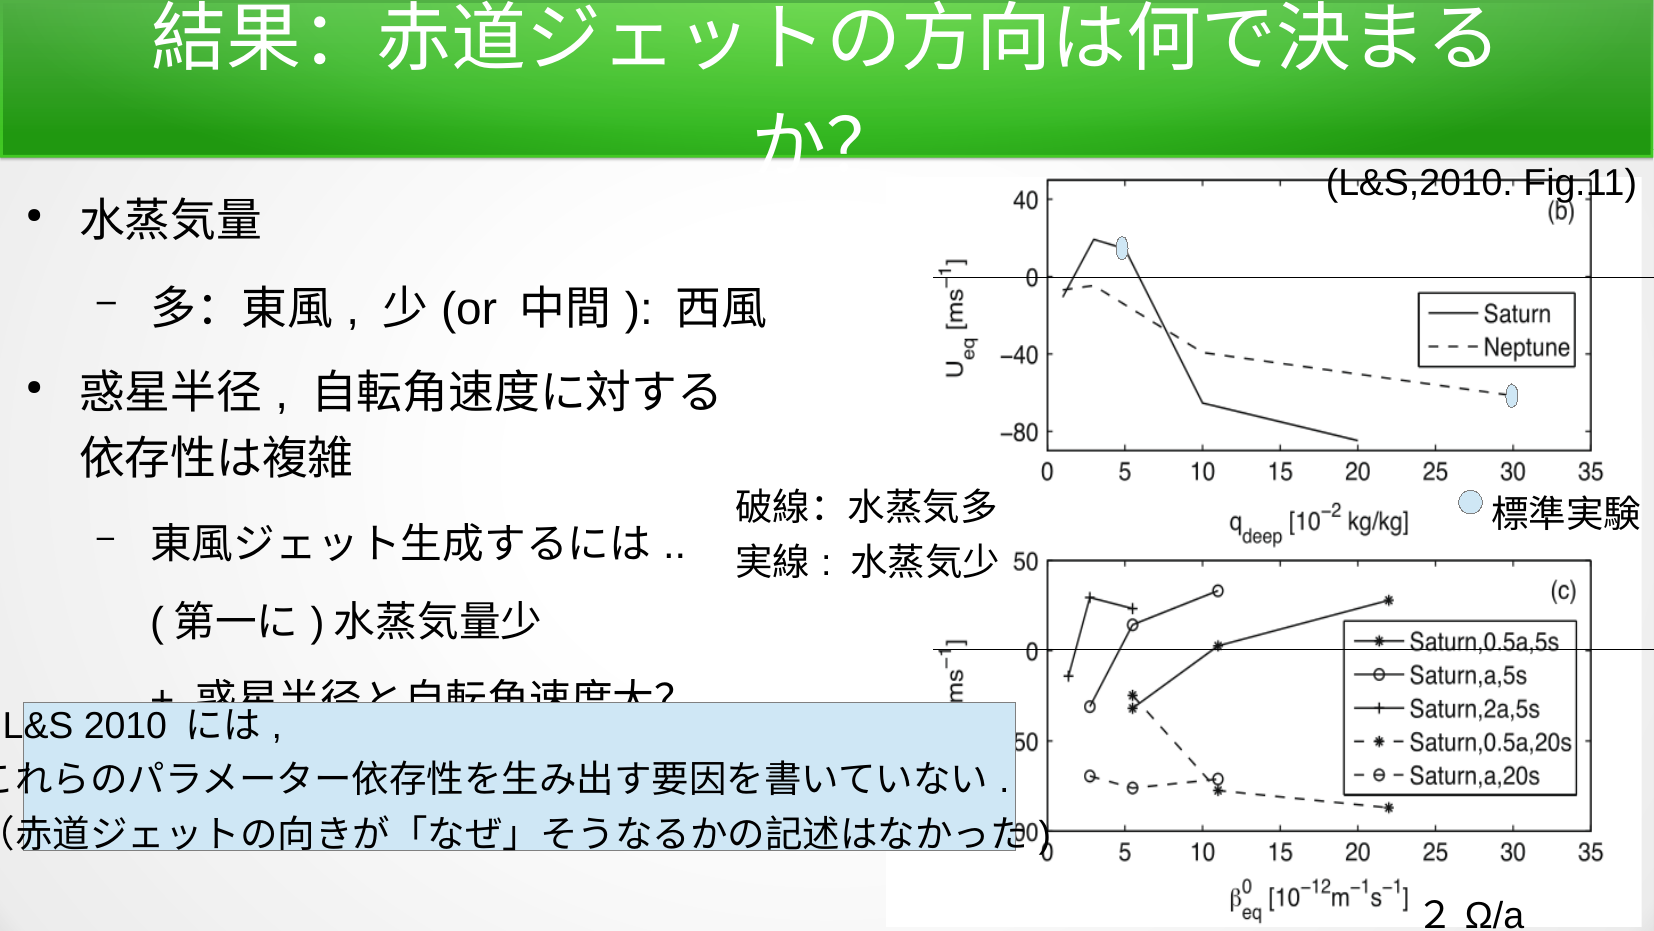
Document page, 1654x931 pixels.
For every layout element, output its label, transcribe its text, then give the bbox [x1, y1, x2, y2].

text_box 標準実験 [1476, 476, 1654, 535]
text_box 破線：水蒸気多 実線: 水蒸気少 [720, 469, 1028, 572]
text_box * L&S 2010 には, これらのパラメーター依存性を生み出す要因を書いていない. （赤道ジェットの向きが「なぜ」そうなるかの記述はなかった) [23, 702, 1016, 851]
text_box [1458, 490, 1476, 514]
text_box (L&S,2010. Fig.11) [1311, 153, 1654, 211]
text_box [1116, 236, 1129, 260]
title 結果：赤道ジェットの方向は何で決まるか？ [82, 0, 1571, 173]
text_box [1505, 383, 1518, 408]
list 水蒸気量 多：東風, 少(or 中間): 西風 惑星半径, 自転角速度に対する依存性は複雑 東風ジェット生成するには.. (第一に)水蒸気量少 + 惑星半径と自転角速度大？ [8, 183, 768, 845]
text_box ２Ω/a [1401, 877, 1580, 931]
picture [885, 177, 1642, 927]
